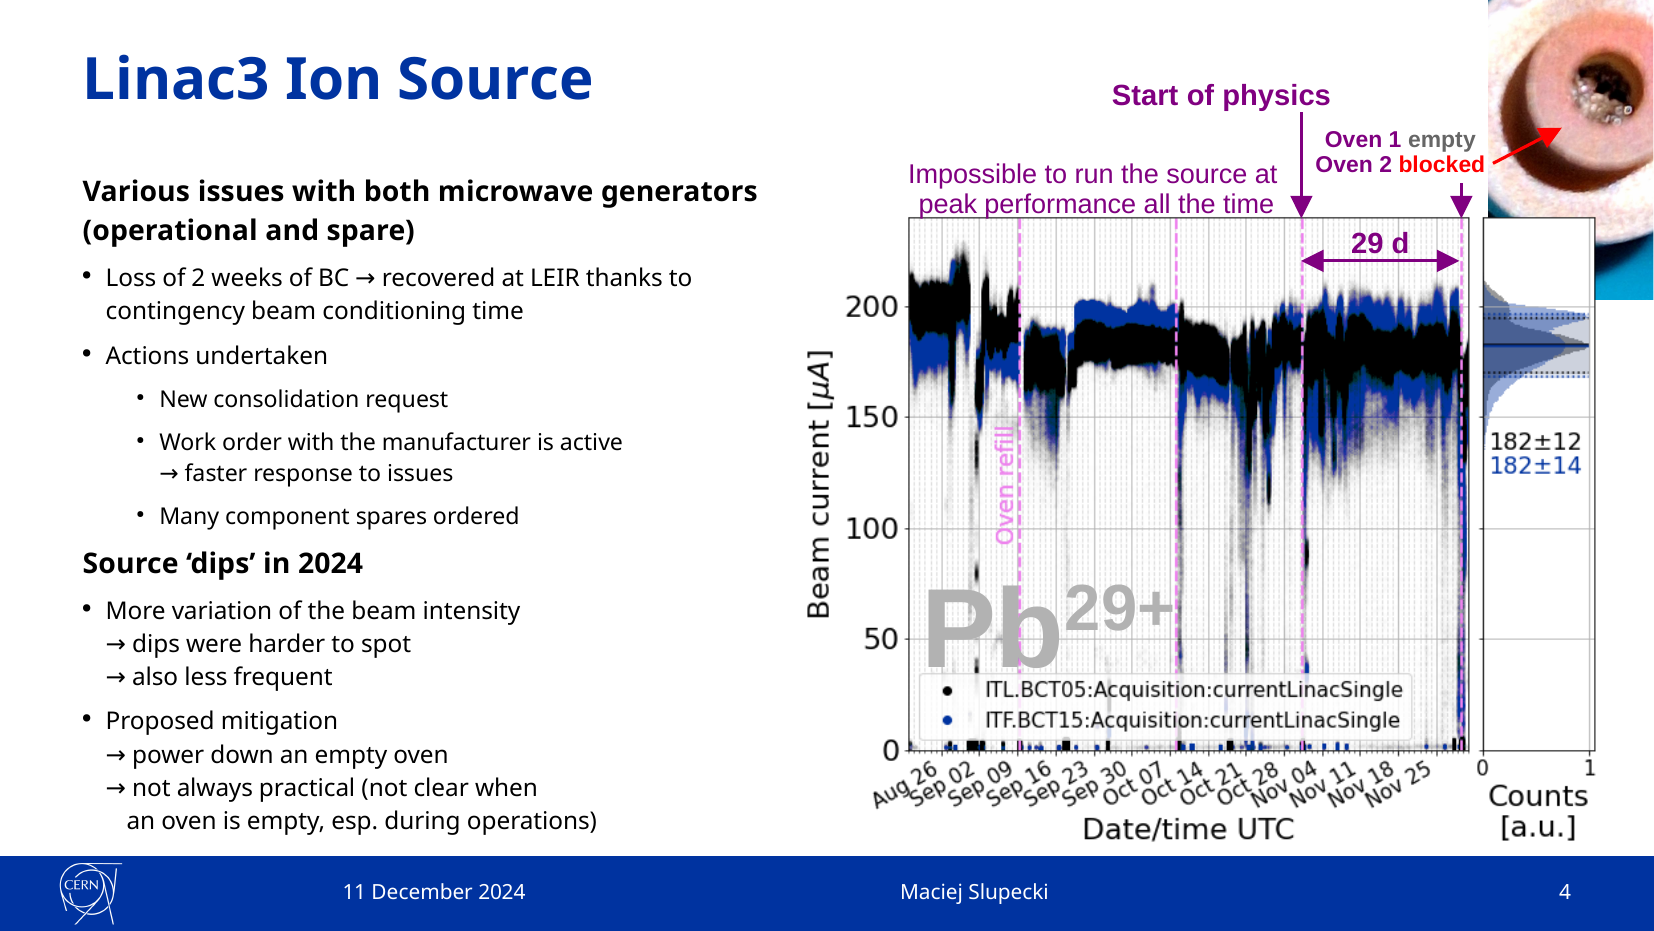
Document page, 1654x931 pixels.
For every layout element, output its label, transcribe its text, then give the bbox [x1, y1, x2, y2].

list Various issues with both microwave generators (operational and spare) Loss of 2 weeks of BC → recovered at LEIR thanks to contingency beam conditioning time Actions undertaken New consolidation request Work order with the manufacturer is active → faster response to issues Many component spares ordered Source ‘dips’ in 2024 More variation of the beam intensity → dips were harder to spot → also less frequent Proposed mitigation → power down an empty oven → not always practical (not clear when an oven is empty, esp. during operations) [82, 171, 780, 851]
text_box 29 d [1330, 231, 1431, 255]
title Linac3 Ion Source [82, 37, 1488, 193]
picture [56, 859, 127, 928]
text_box Pb29+ [909, 566, 1188, 691]
picture [797, 0, 1654, 854]
text_box Oven 1 empty Oven 2 blocked [1300, 121, 1500, 184]
text_box Start of physics [1171, 83, 1272, 108]
text_box Impossible to run the source at peak performance all the time [894, 150, 1299, 228]
title Linac3 Ion Source [1303, 184, 1460, 193]
